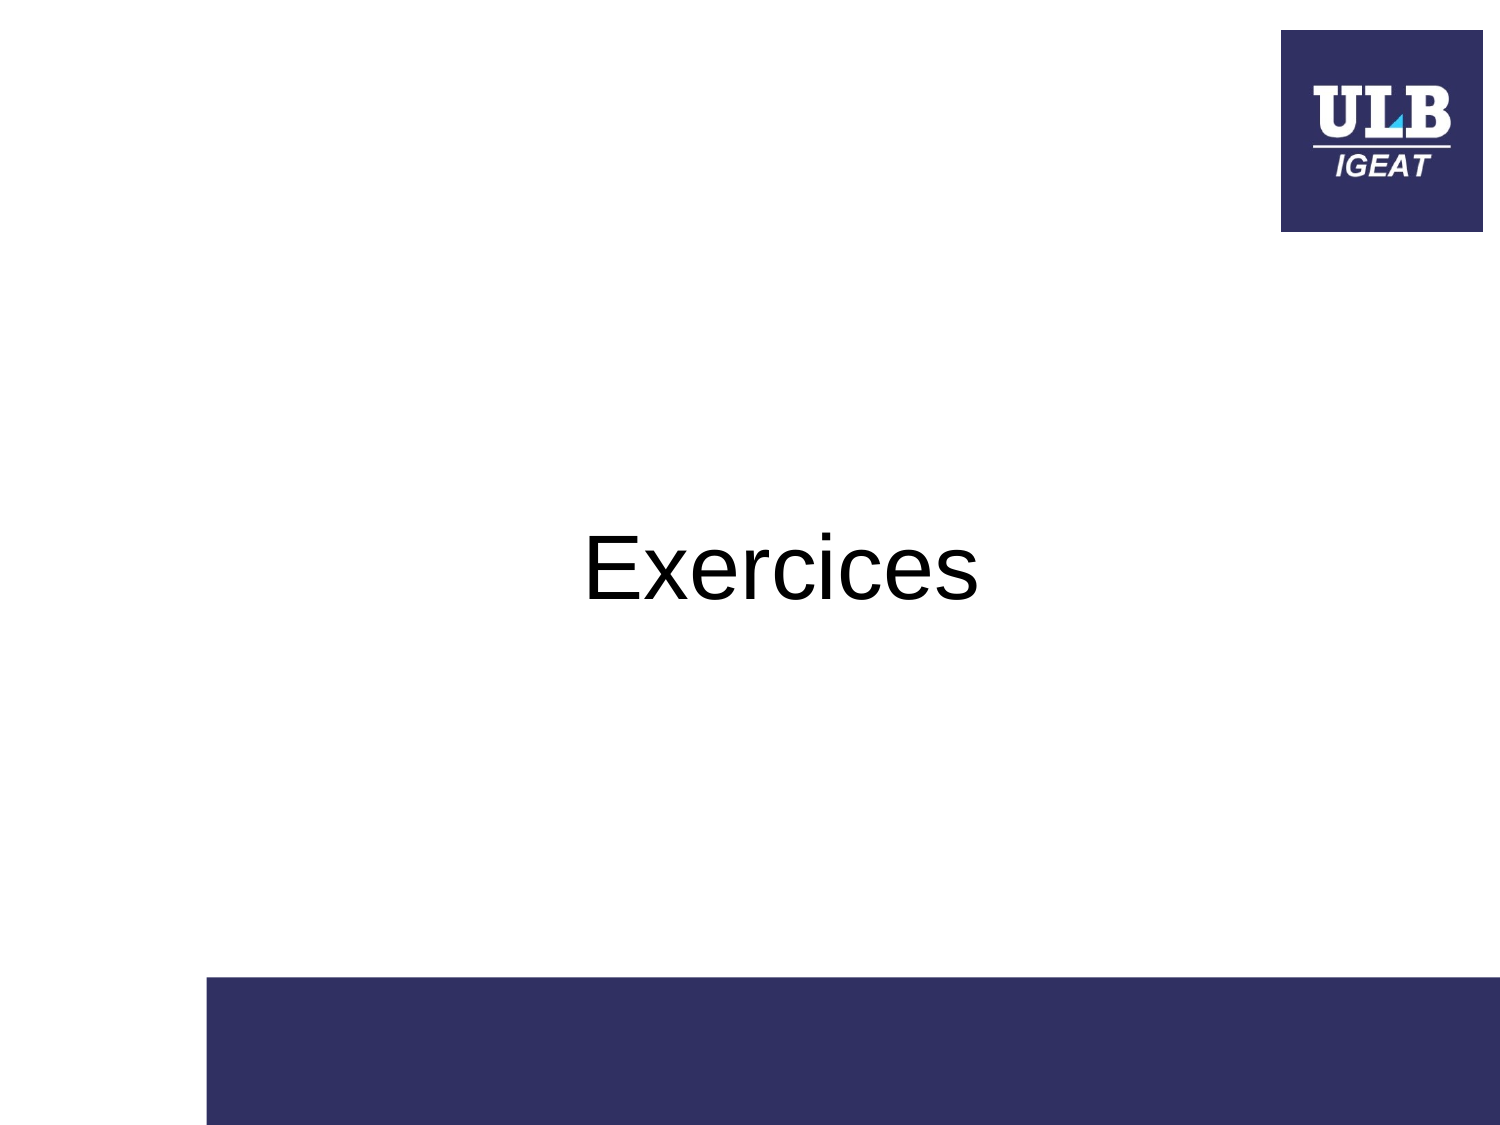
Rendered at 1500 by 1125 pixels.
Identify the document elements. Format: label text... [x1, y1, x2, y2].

text_box Exercices [236, 231, 1353, 894]
picture [1281, 30, 1483, 232]
